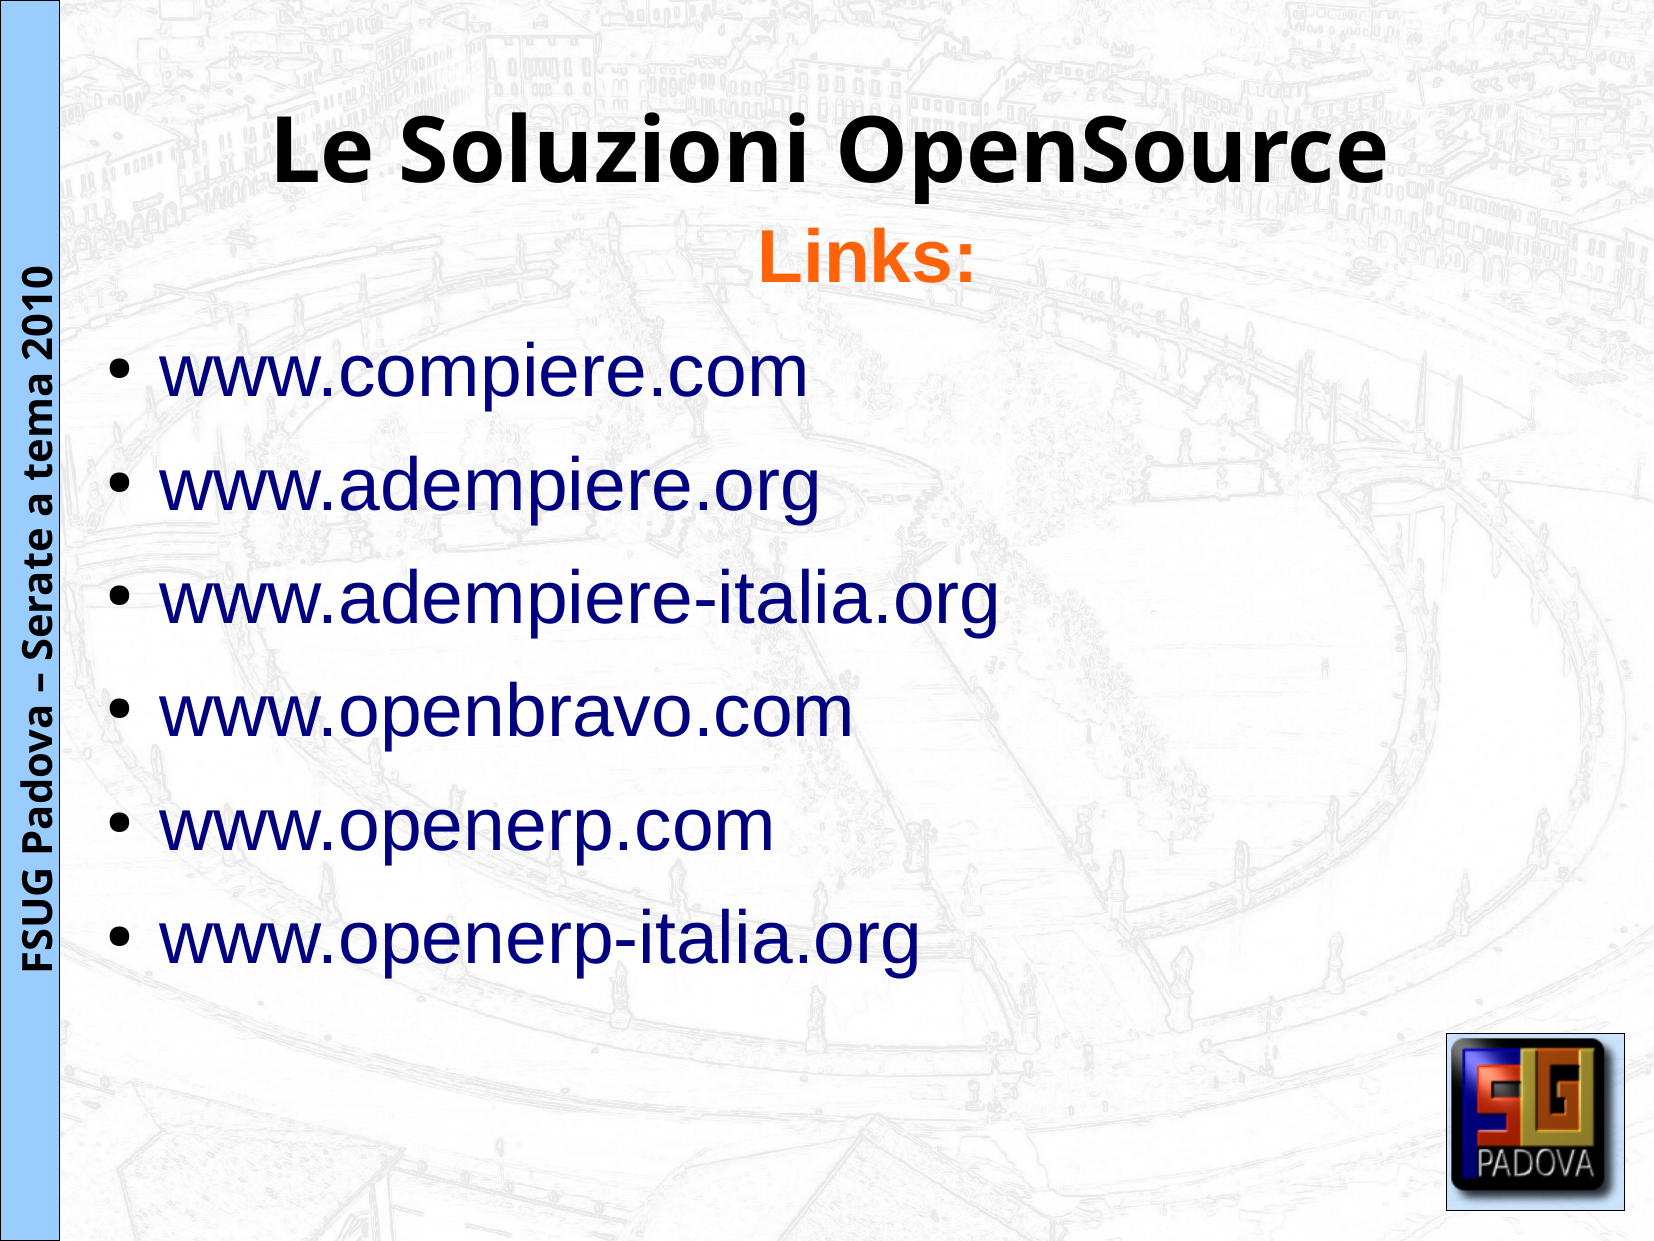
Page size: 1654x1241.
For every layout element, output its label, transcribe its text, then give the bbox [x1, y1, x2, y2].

title Le Soluzioni OpenSource [88, 56, 1571, 214]
list Links: www.compiere.com www.adempiere.org www.adempiere-italia.org www.openbravo.com www.openerp.com www.openerp-italia.org [88, 214, 1577, 1034]
text_box FSUG Padova – Serate a tema 2010 [0, 0, 60, 1241]
picture [60, 0, 1654, 1241]
